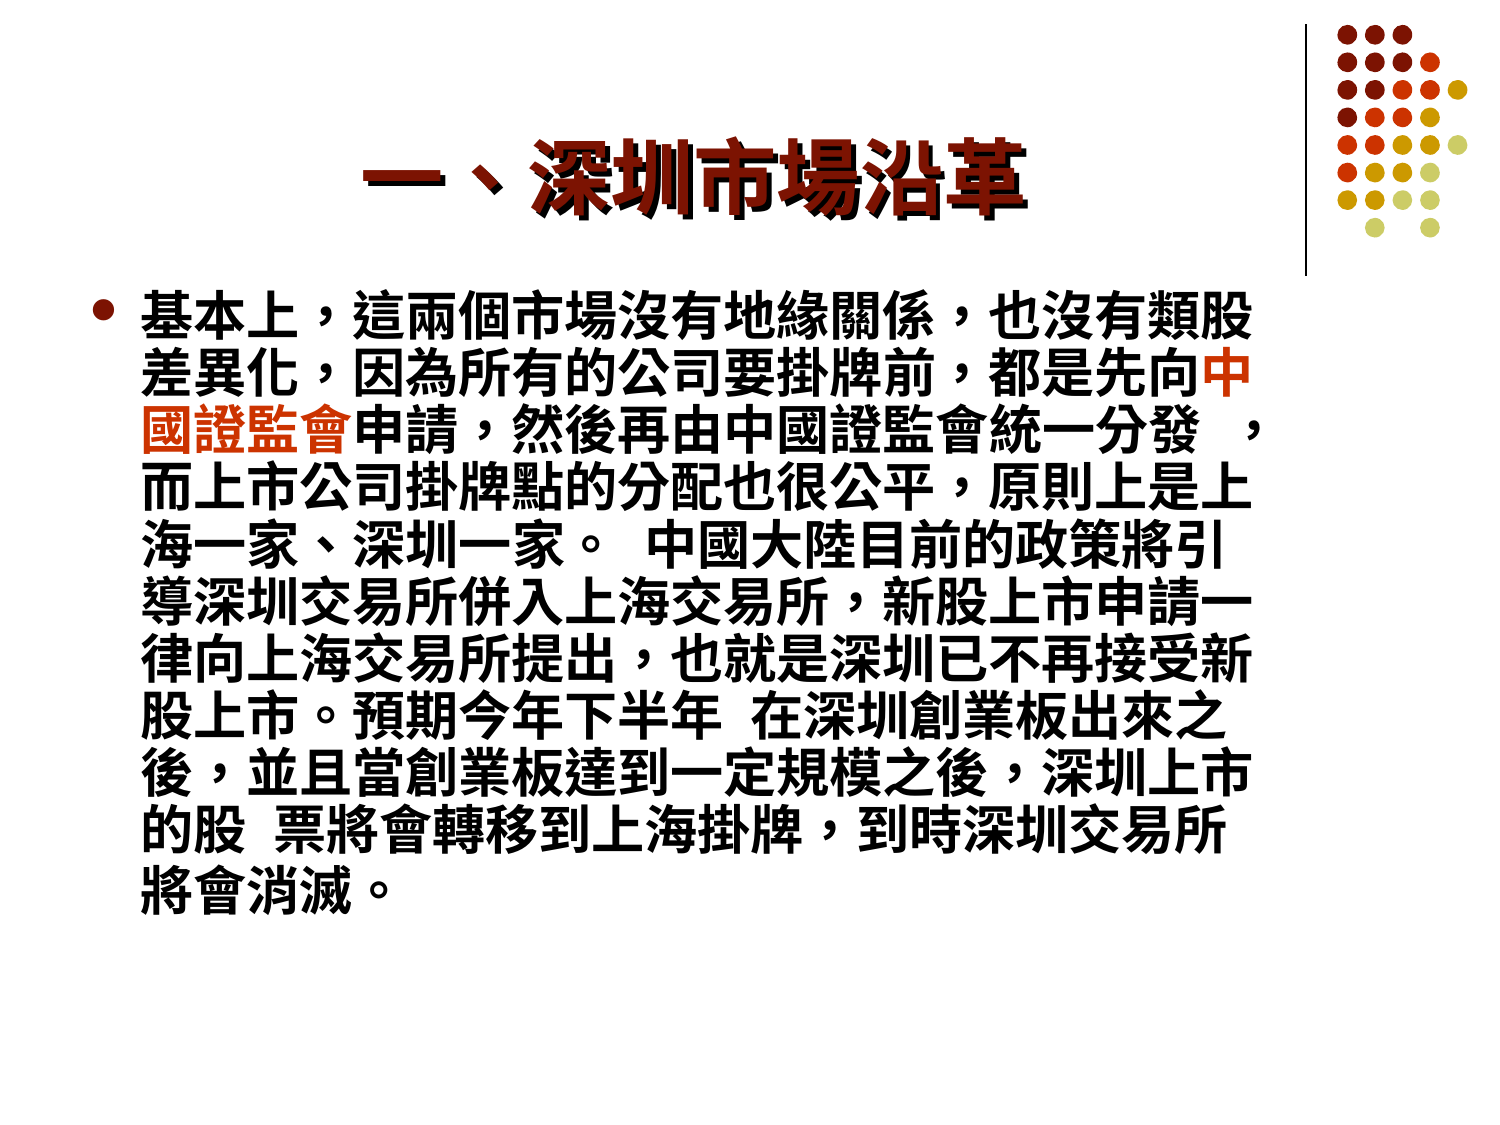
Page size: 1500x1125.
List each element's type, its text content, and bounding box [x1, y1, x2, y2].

list 基本上，這兩個市場沒有地緣關係，也沒有類股差異化，因為所有的公司要掛牌前，都是先向中國證監會申請，然後再由中國證監會統一分發 ，而上市公司掛牌點的分配也很公平，原則上是上海一家、深圳一家。 中國大陸目前的政策將引導深圳交易所併入上海交易所，新股上市申請一 律向上海交易所提出，也就是深圳已不再接受新股上市。預期今年下半年 在深圳創業板出來之後，並且當創業板達到一定規模之後，深圳上市的股 票將會轉移到上海掛牌，到時深圳交易所將會消滅。 [74, 282, 1294, 1006]
title 一、深圳市場沿革 [74, 20, 1313, 233]
